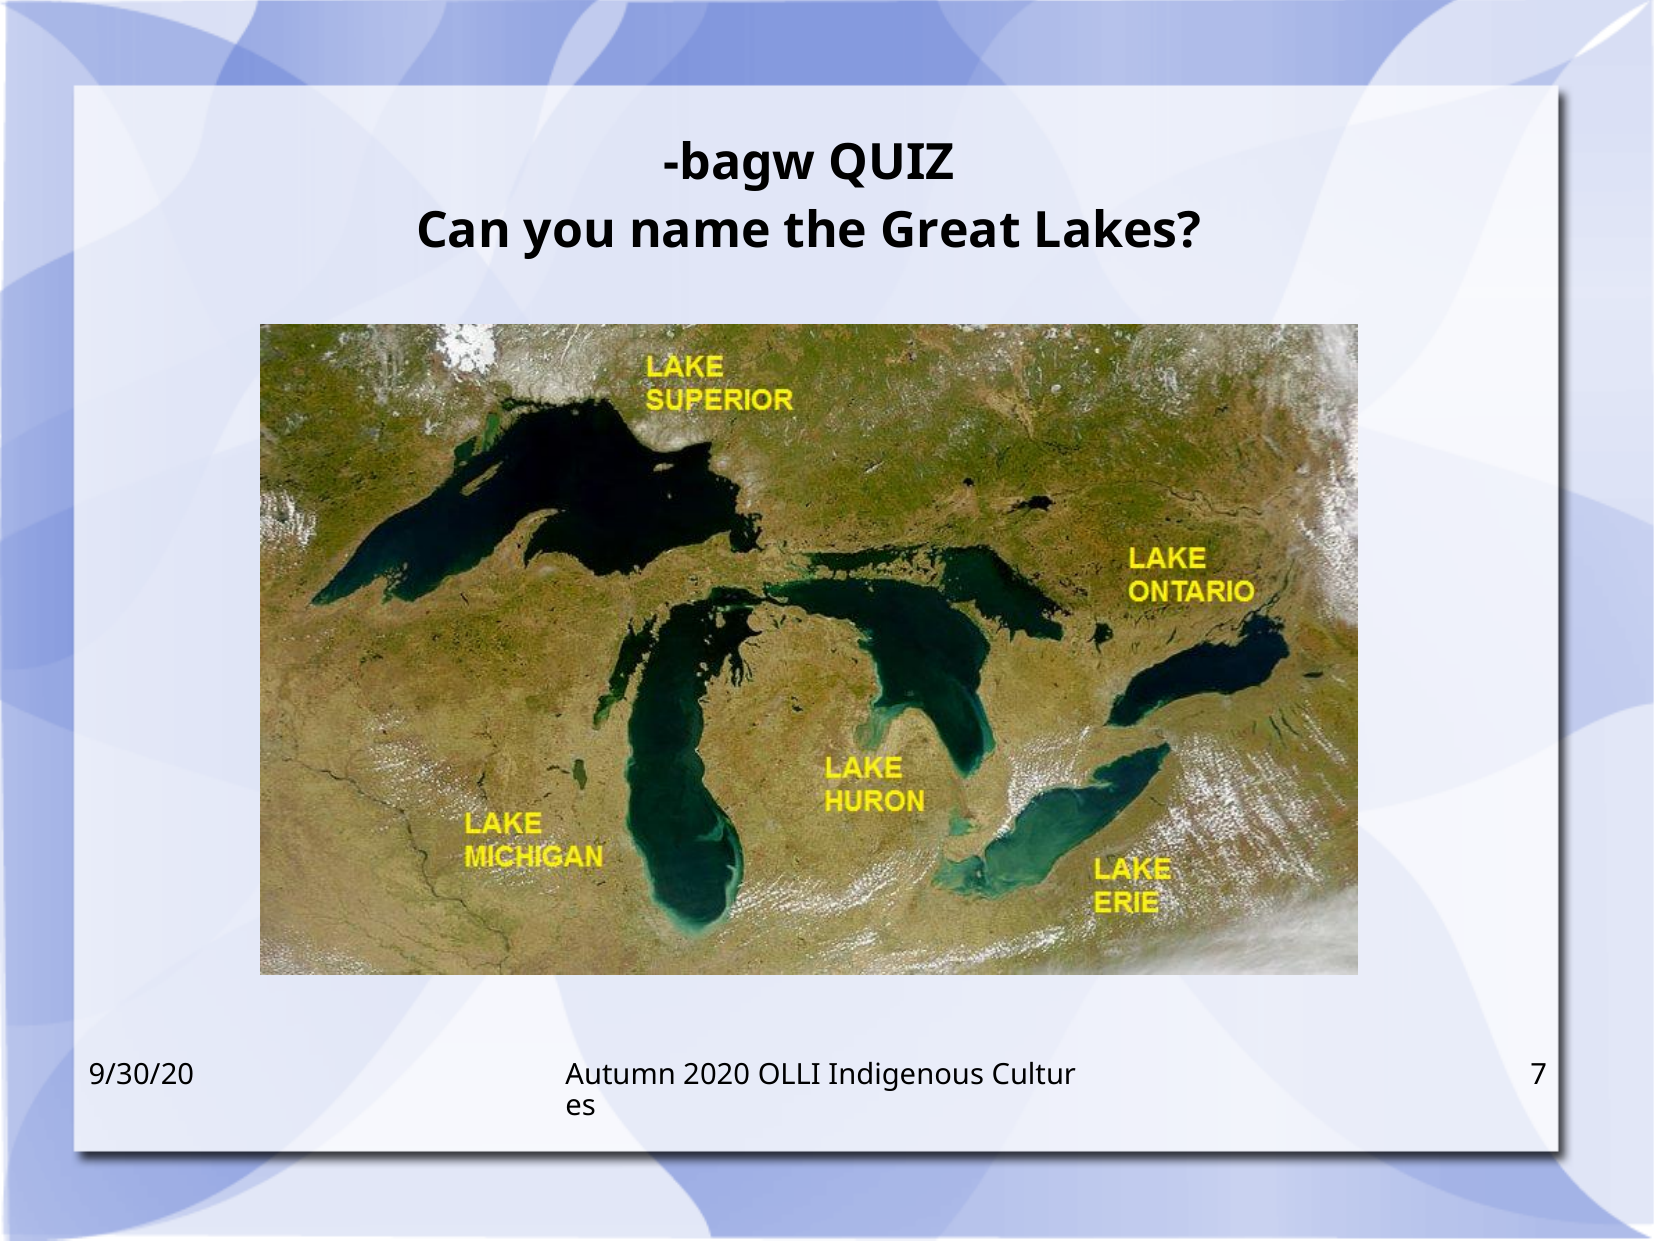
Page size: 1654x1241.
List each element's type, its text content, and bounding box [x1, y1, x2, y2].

picture [0, 0, 1654, 1241]
title -bagw QUIZ Can you name the Great Lakes? [82, 90, 1536, 298]
